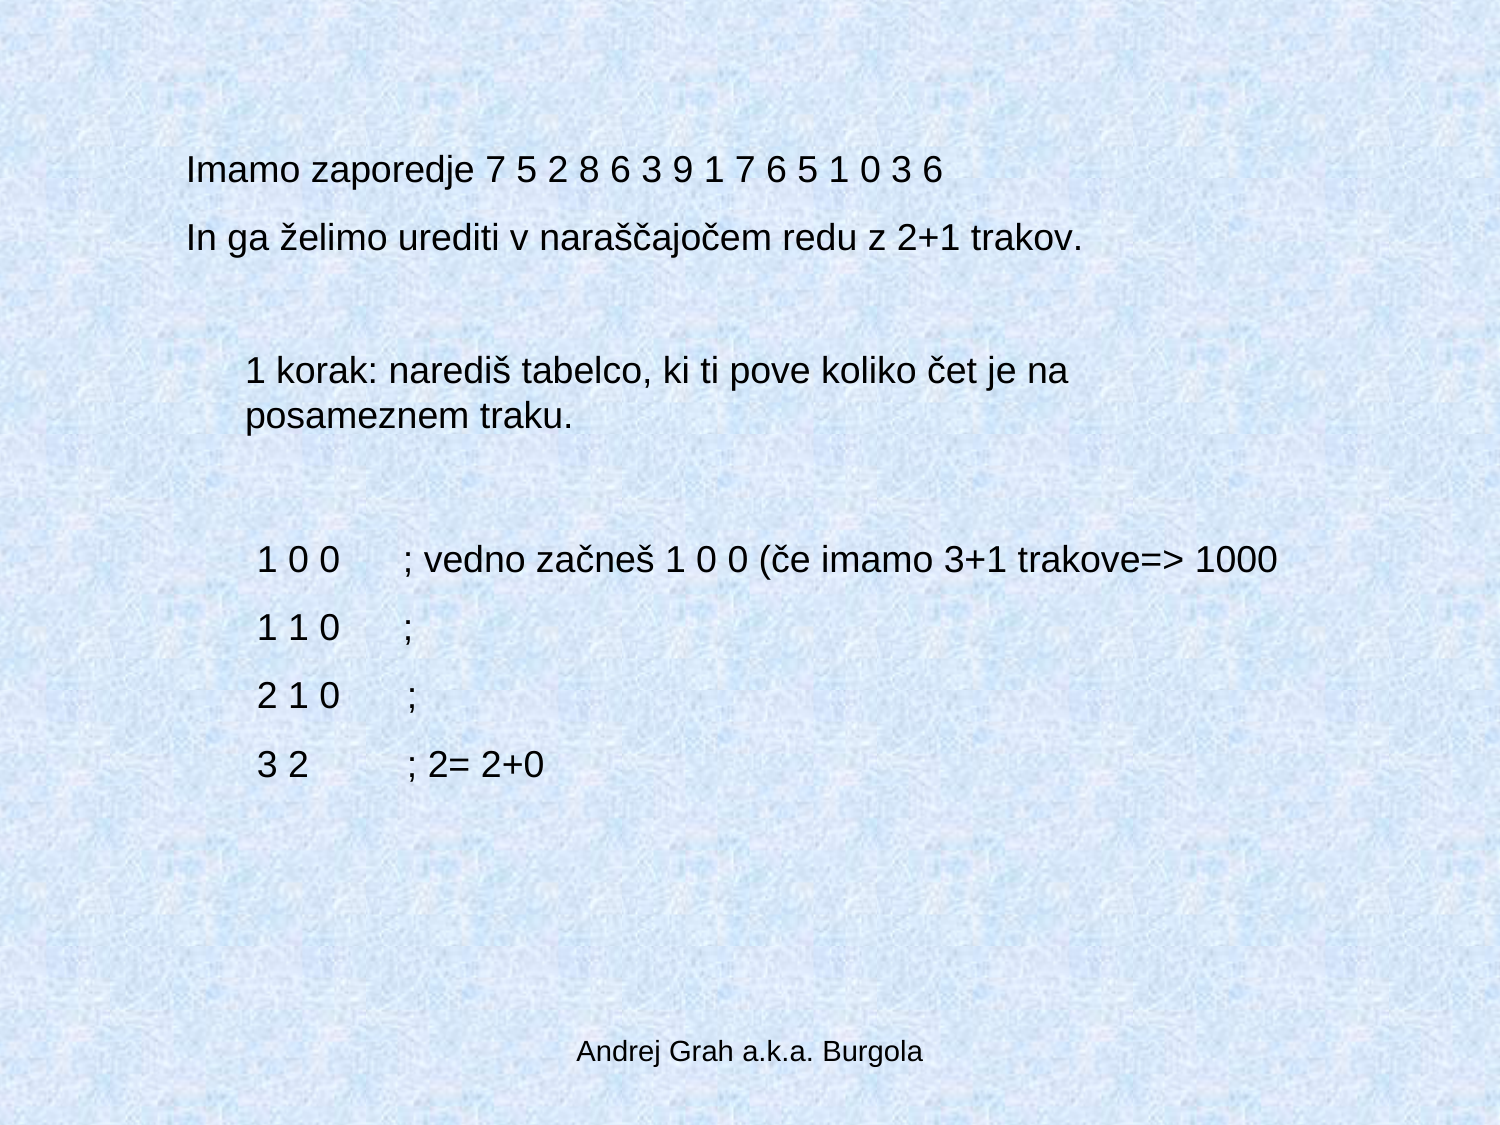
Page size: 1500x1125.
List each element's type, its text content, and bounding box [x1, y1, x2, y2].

text_box Andrej Grah a.k.a. Burgola [512, 1024, 988, 1103]
text_box Imamo zaporedje 7 5 2 8 6 3 9 1 7 6 5 1 0 3 6 In ga želimo urediti v naraščajočem redu z 2+1 trakov. [171, 137, 1223, 267]
text_box 1 korak: narediš tabelco, ki ti pove koliko čet je na posameznem traku. [230, 337, 1223, 444]
text_box 1 0 0 ; vedno začneš 1 0 0 (če imamo 3+1 trakove=> 1000 1 1 0 ; 2 1 0 ; 3 2 ; 2= 2+0 [242, 527, 1400, 793]
picture [0, 0, 1500, 1125]
